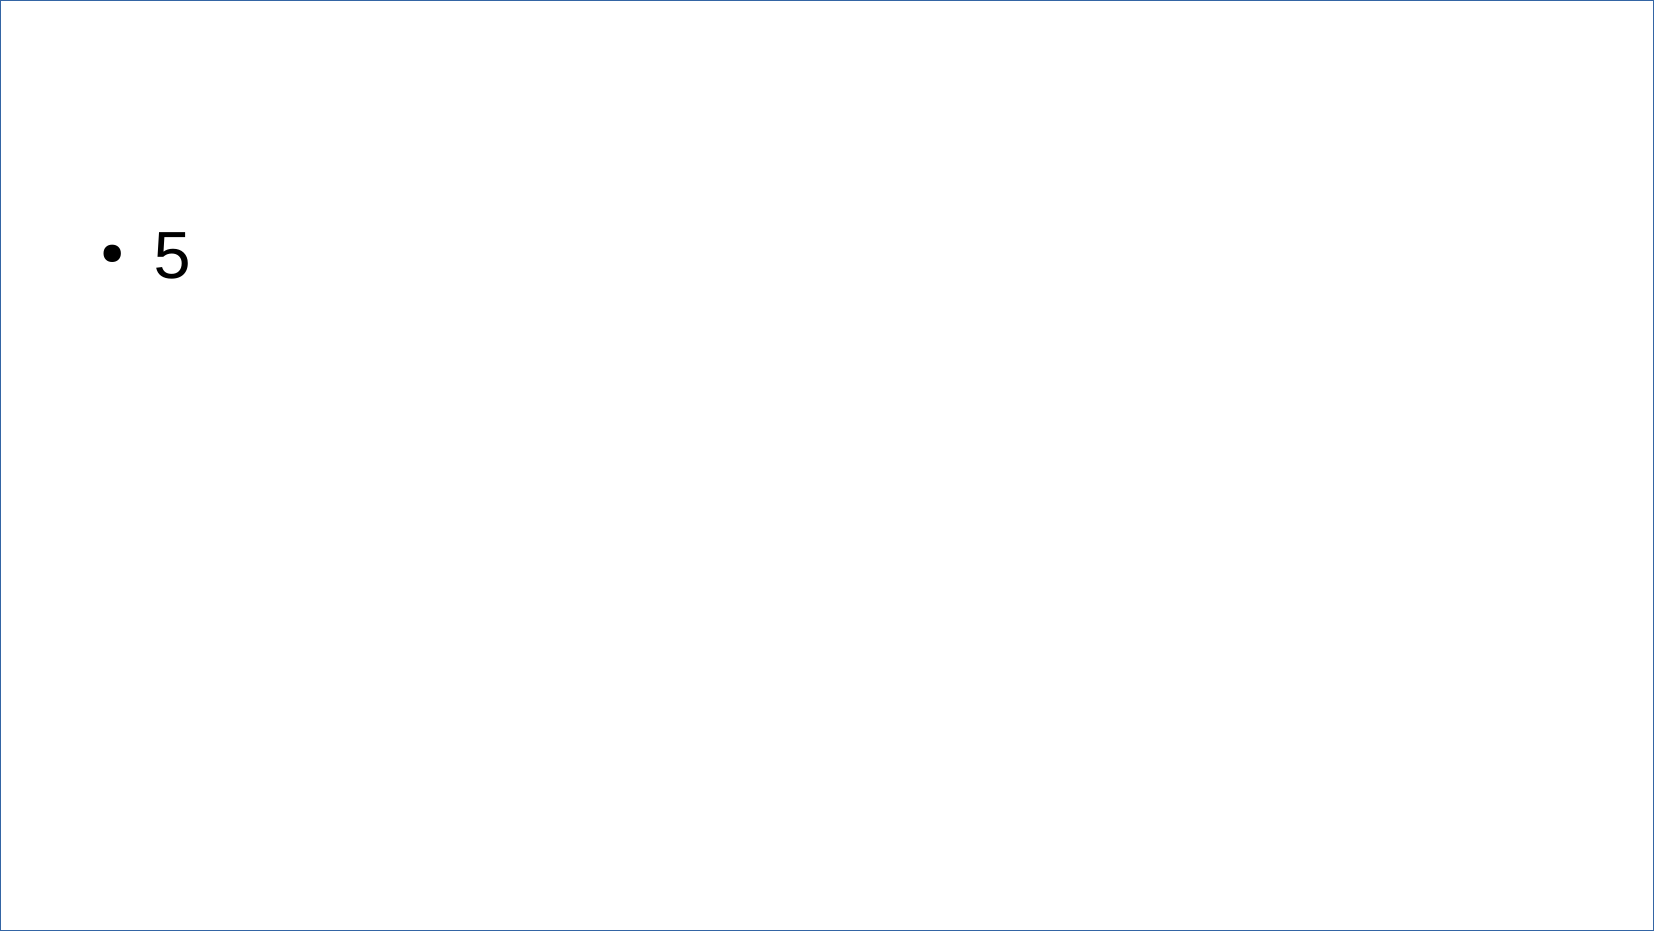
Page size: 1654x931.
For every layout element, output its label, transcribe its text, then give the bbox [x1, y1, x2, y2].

list 5 [82, 217, 1571, 758]
